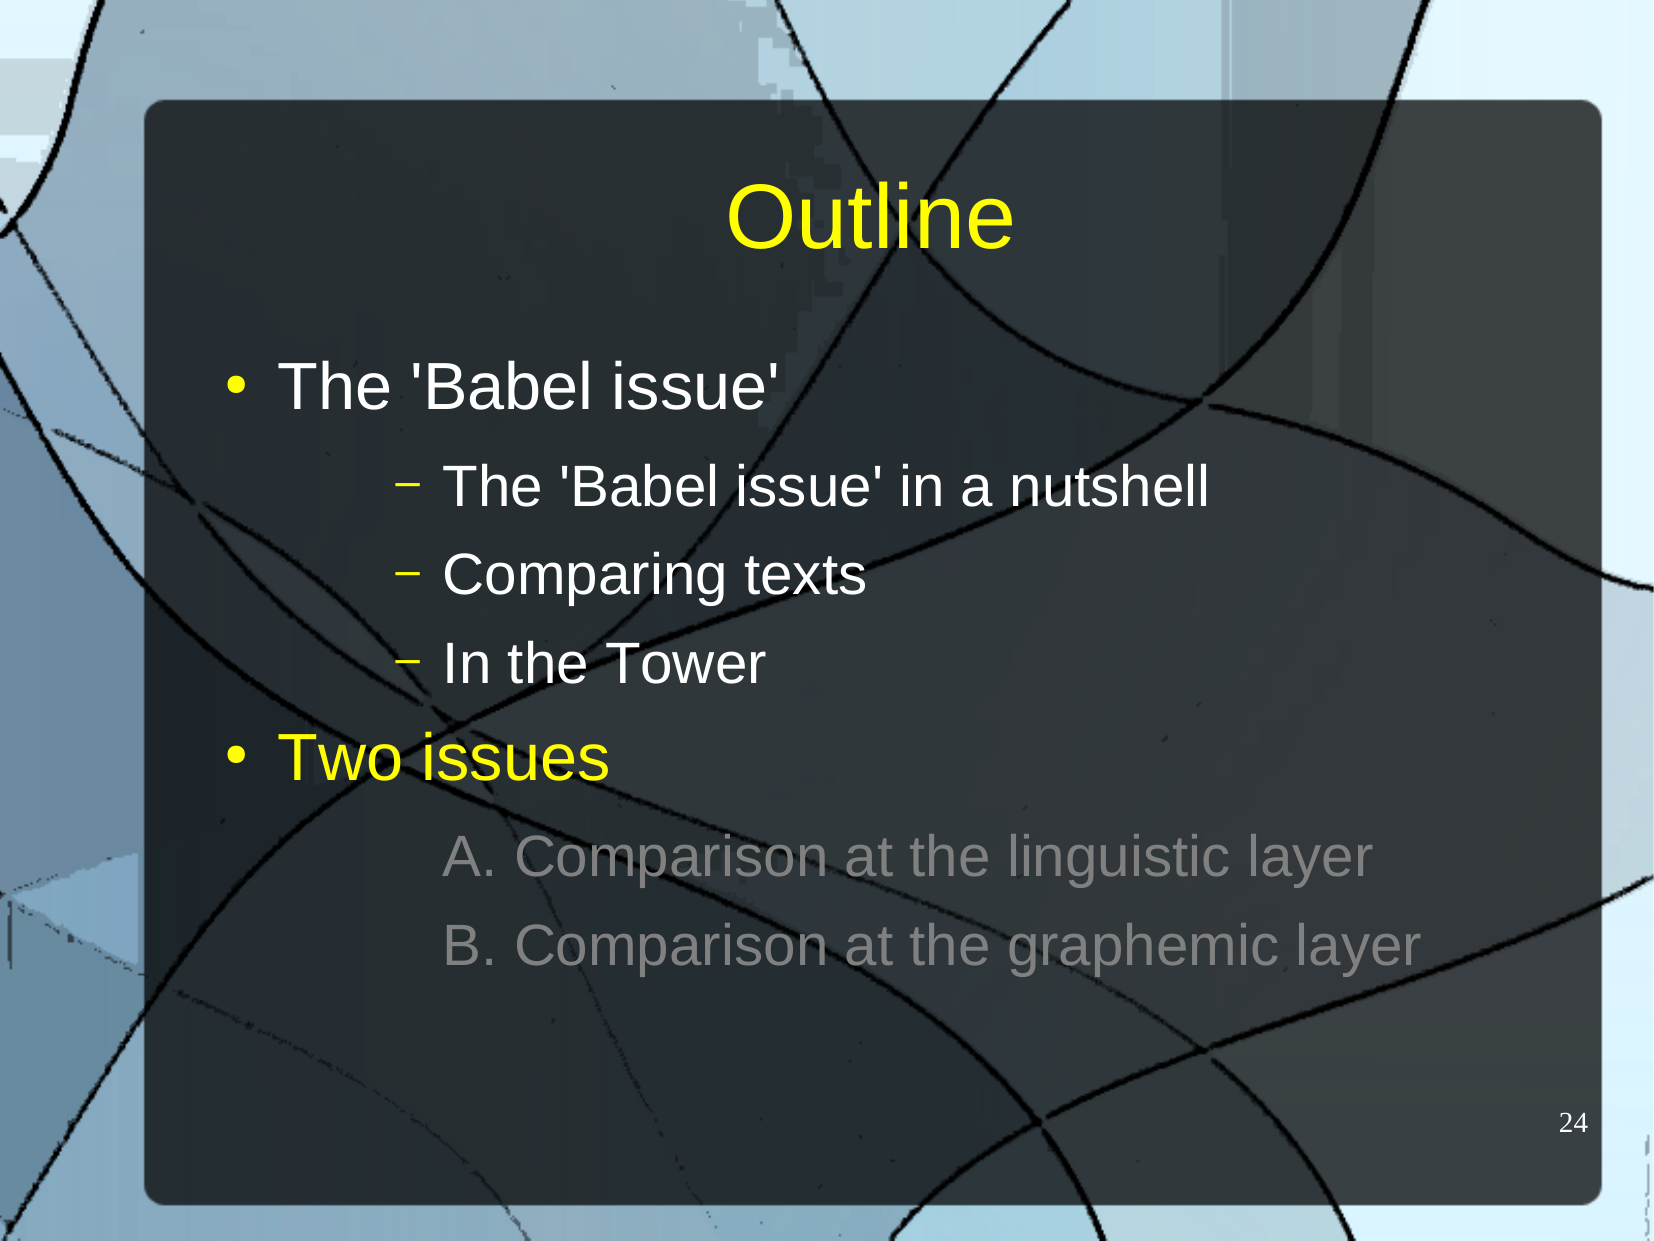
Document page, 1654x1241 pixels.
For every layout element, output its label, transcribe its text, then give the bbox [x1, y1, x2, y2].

title Outline [159, 108, 1583, 325]
list The 'Babel issue' The 'Babel issue' in a nutshell Comparing texts In the Tower Two issues A. Comparison at the linguistic layer B. Comparison at the graphemic layer [206, 349, 1571, 1069]
picture [0, 0, 1654, 1241]
